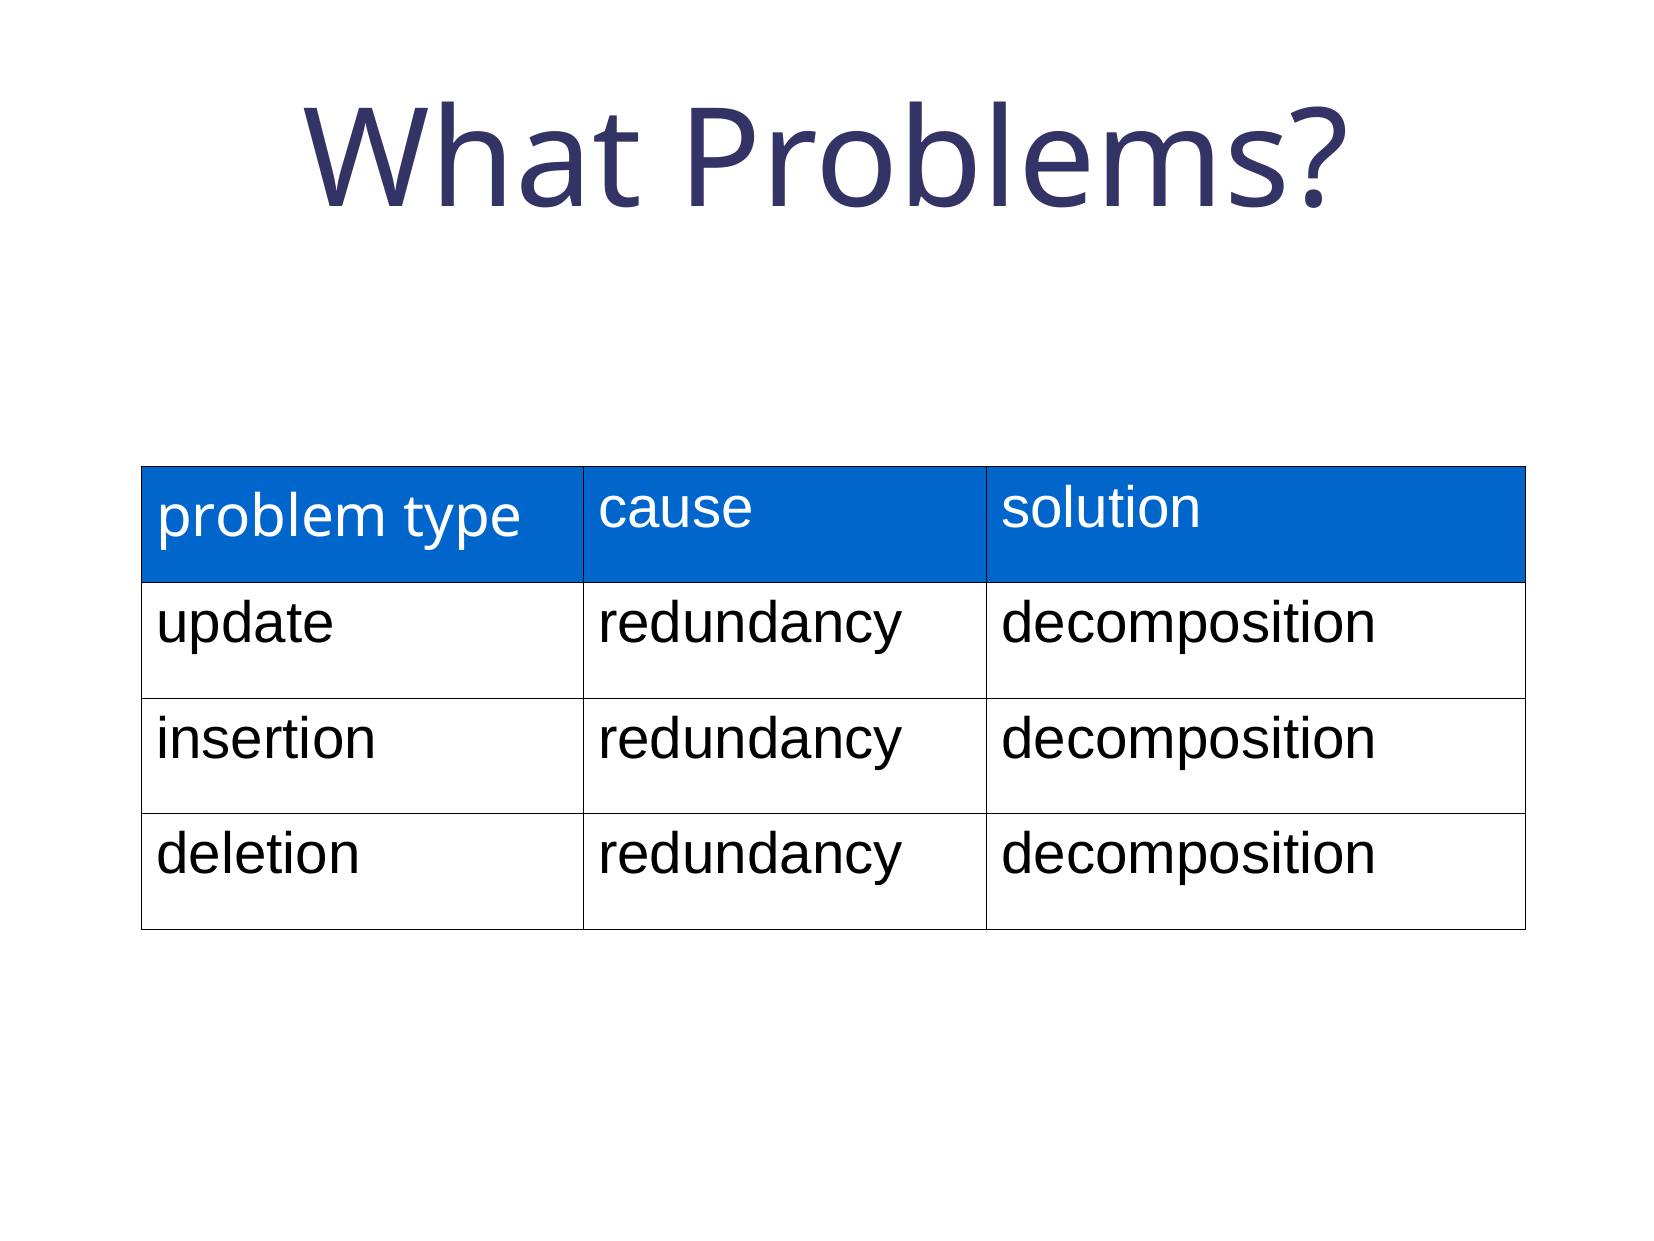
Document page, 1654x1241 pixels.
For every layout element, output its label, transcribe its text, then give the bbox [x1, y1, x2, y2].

table_cell deletion [142, 814, 583, 929]
title What Problems? [82, 56, 1571, 250]
table_cell decomposition [987, 583, 1525, 698]
table_cell decomposition [987, 699, 1525, 813]
table_header cause [584, 467, 986, 582]
table_cell insertion [142, 699, 583, 813]
table_header problem type [142, 467, 583, 582]
table_cell redundancy [584, 699, 986, 813]
table_cell redundancy [584, 583, 986, 698]
table_header solution [987, 467, 1525, 582]
table_cell update [142, 583, 583, 698]
table_cell redundancy [584, 814, 986, 929]
table_cell decomposition [987, 814, 1525, 929]
